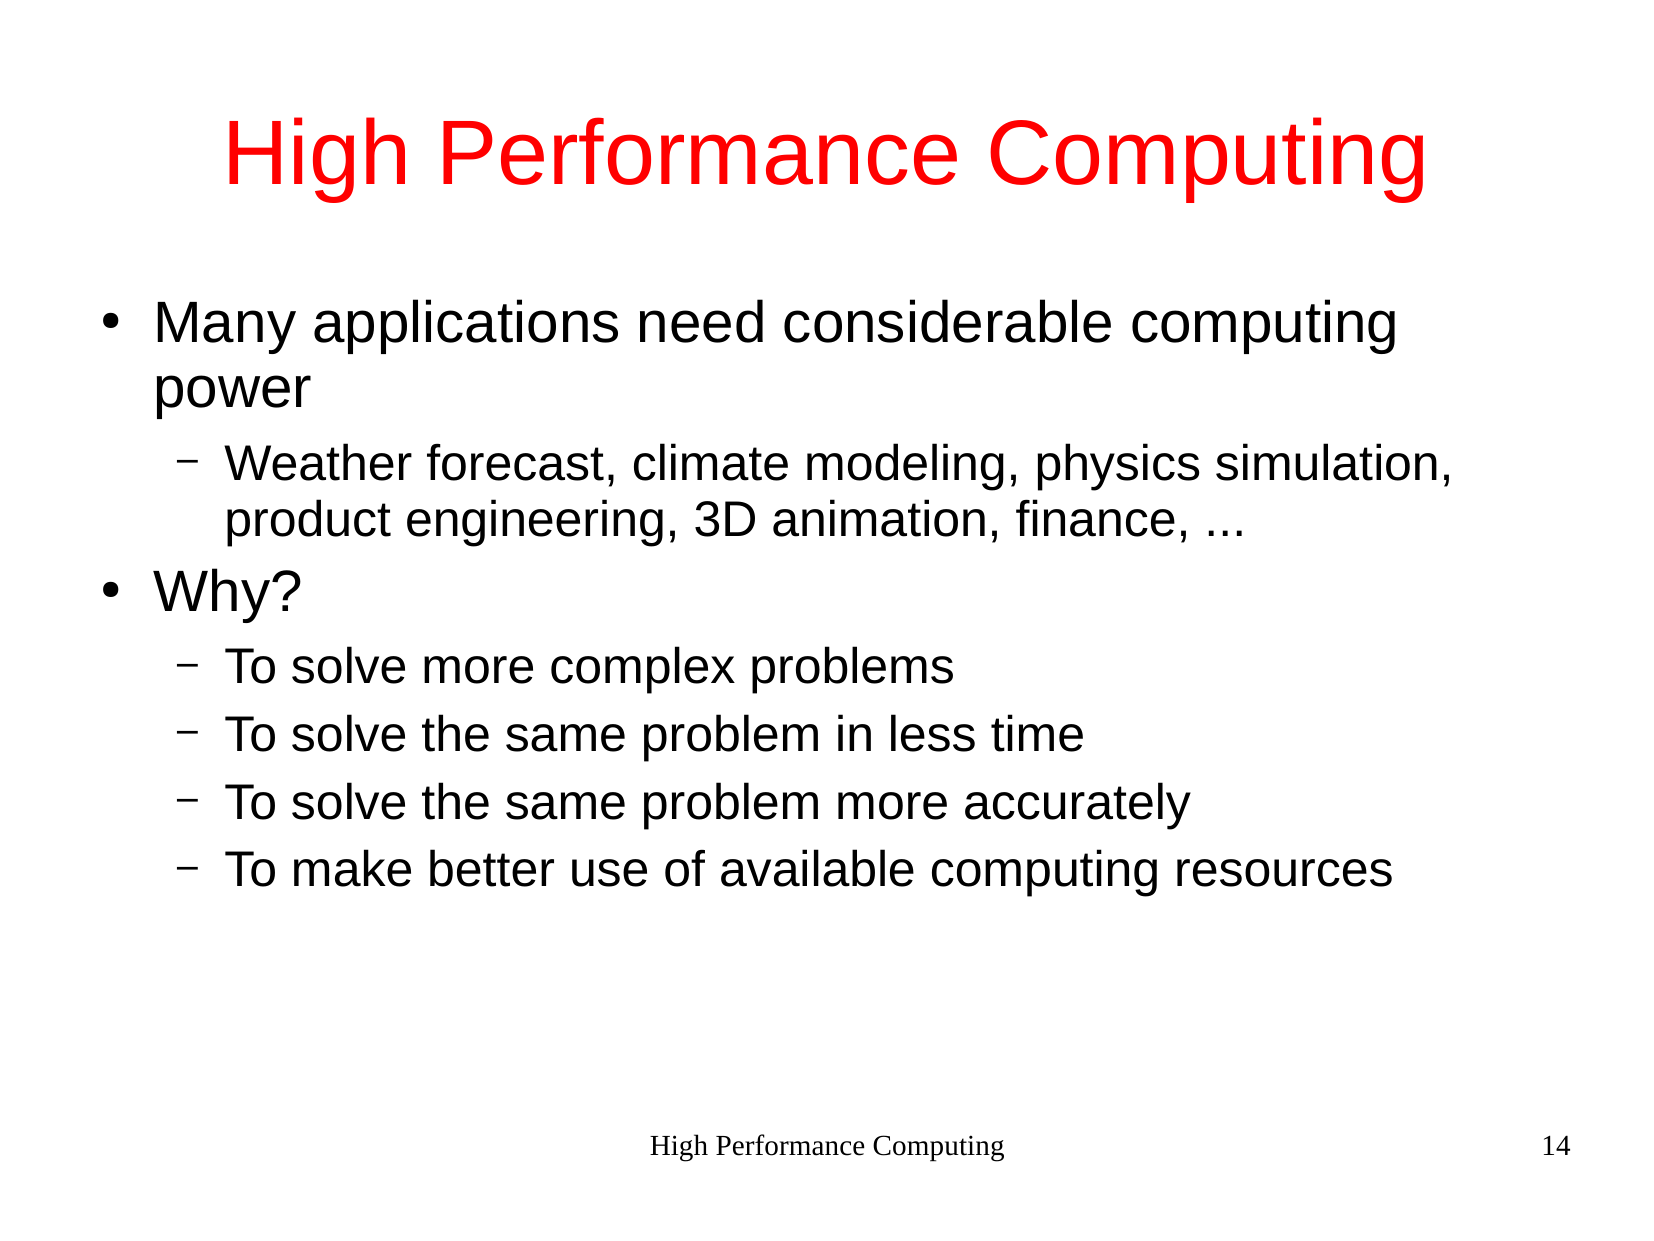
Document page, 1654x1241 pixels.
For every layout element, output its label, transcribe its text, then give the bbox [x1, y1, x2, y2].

title High Performance Computing [82, 49, 1571, 257]
list Many applications need considerable computing power Weather forecast, climate modeling, physics simulation, product engineering, 3D animation, finance, ... Why? To solve more complex problems To solve the same problem in less time To solve the same problem more accurately To make better use of available computing resources [82, 290, 1571, 1109]
